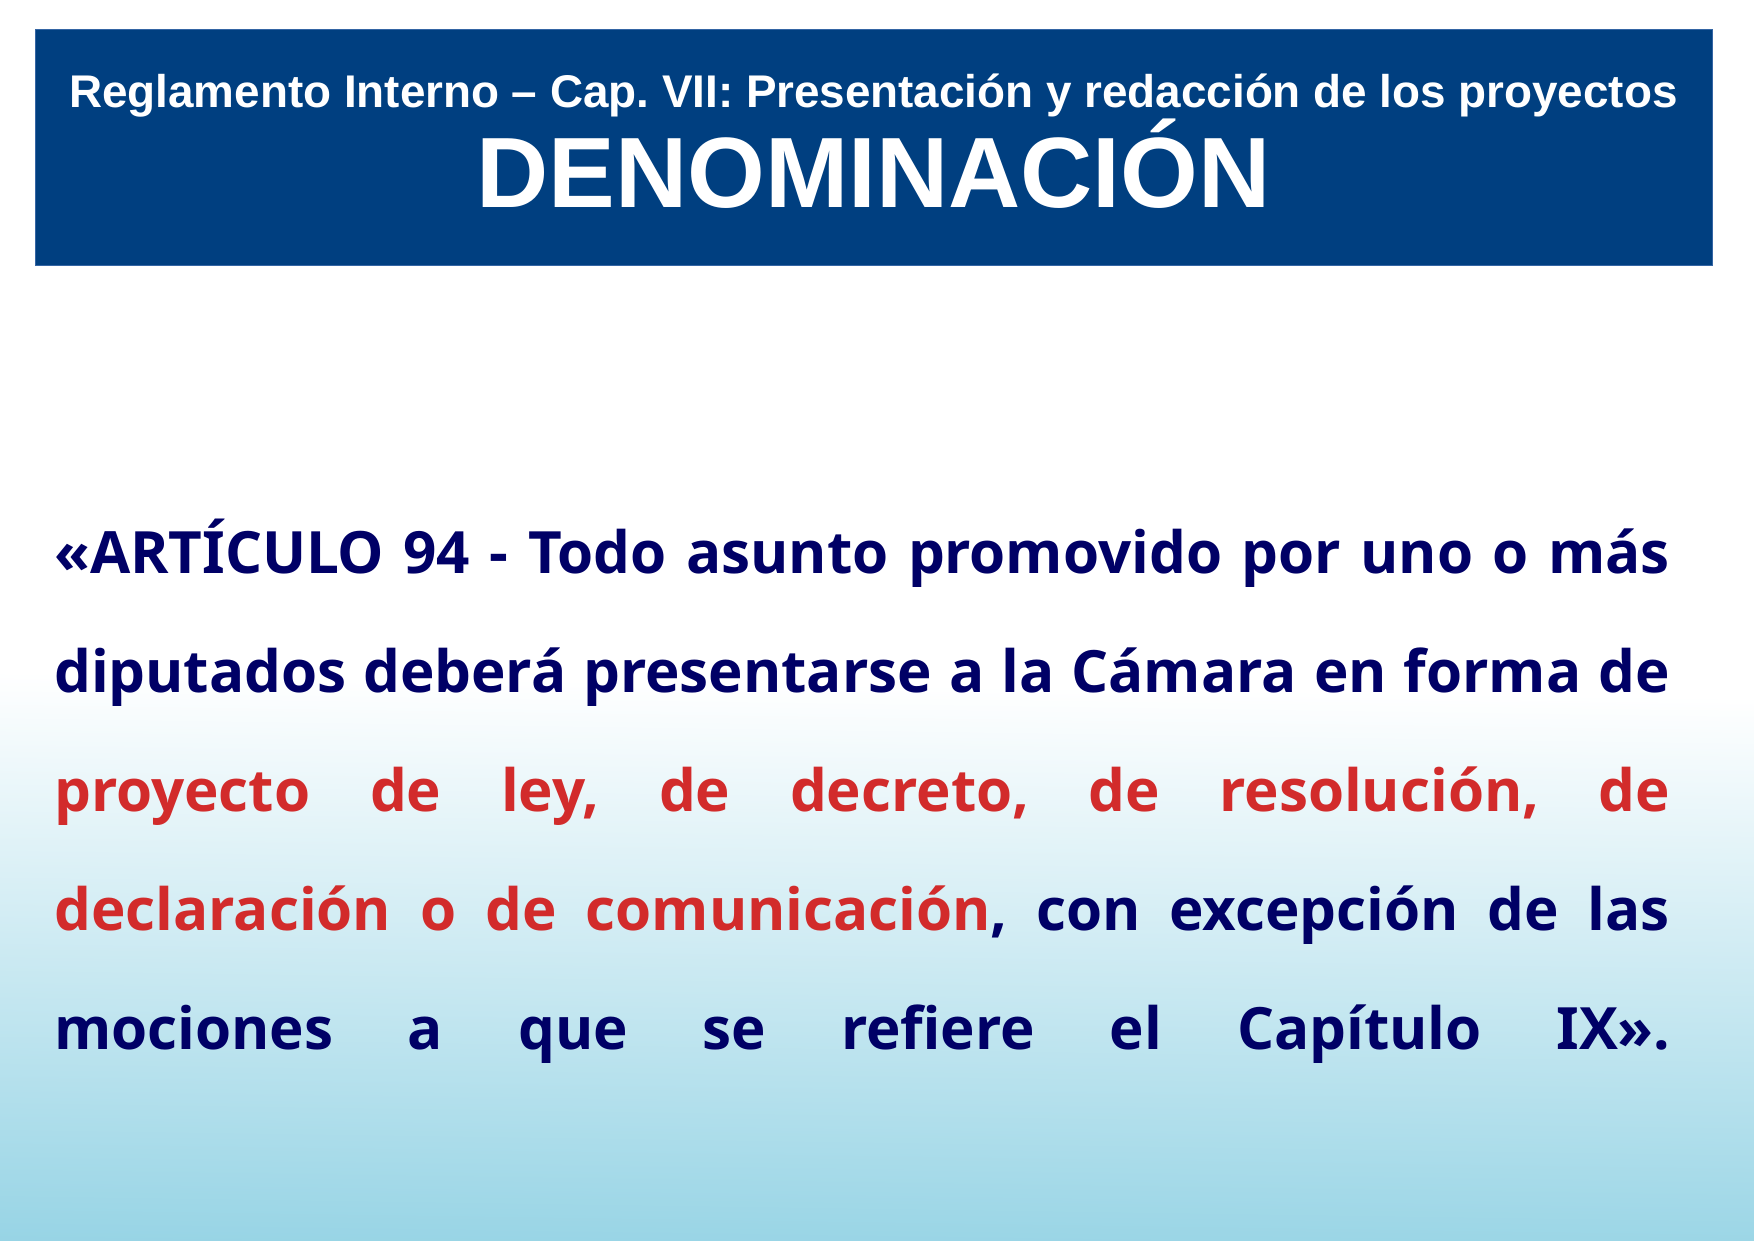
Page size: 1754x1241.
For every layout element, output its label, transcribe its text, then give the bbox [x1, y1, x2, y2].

text_box Reglamento Interno – Cap. VII: Presentación y redacción de los proyectos DENOMINACIÓN [35, 29, 1713, 266]
title «ARTÍCULO 94 - Todo asunto promovido por uno o más diputados deberá presentarse a la Cámara en forma de proyecto de ley, de decreto, de resolución, de declaración o de comunicación, con excepción de las mociones a que se refiere el Capítulo IX». [35, 283, 1689, 1170]
